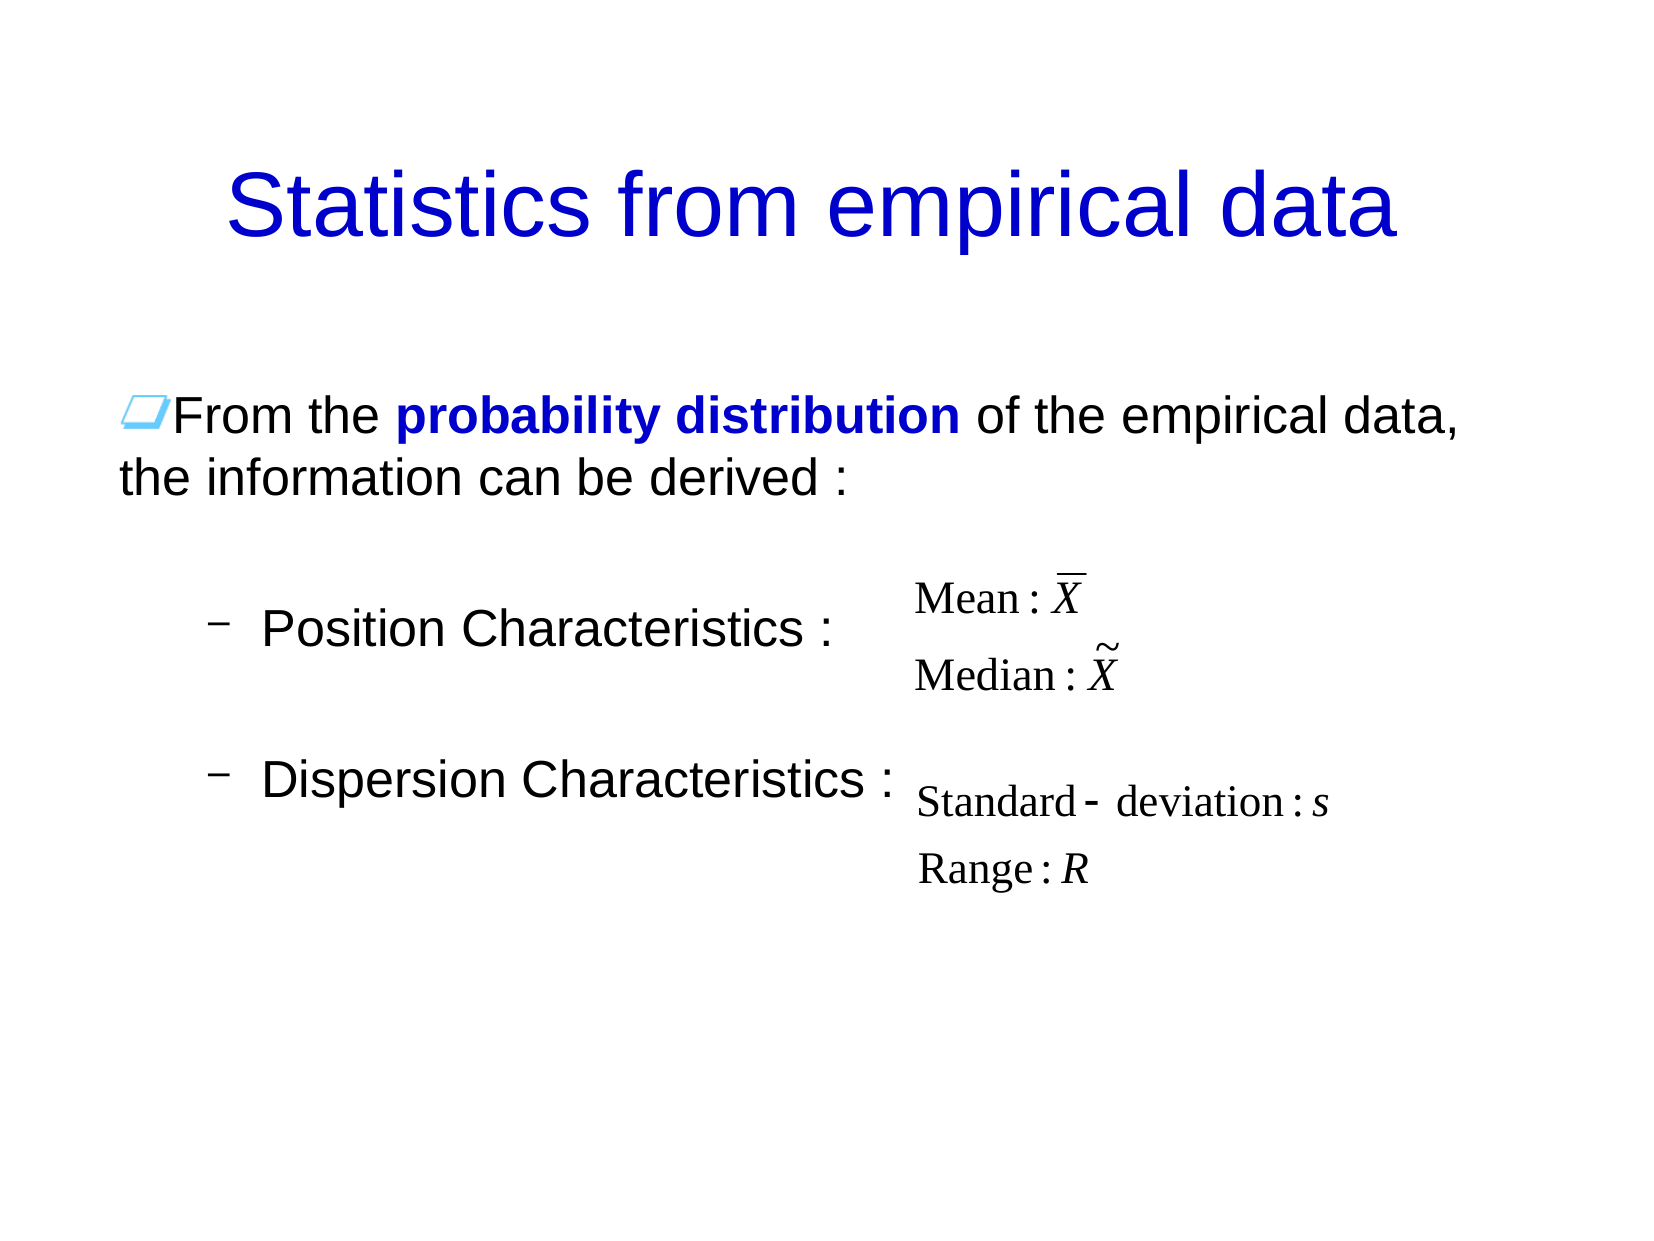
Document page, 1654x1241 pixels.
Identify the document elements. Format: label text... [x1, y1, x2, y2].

title Statistics from empirical data [81, 137, 1544, 263]
text_box [907, 562, 1132, 702]
list From the probability distribution of the empirical data, the information can be derived : Position Characteristics : Dispersion Characteristics : [104, 297, 1534, 1041]
text_box [911, 775, 1340, 904]
